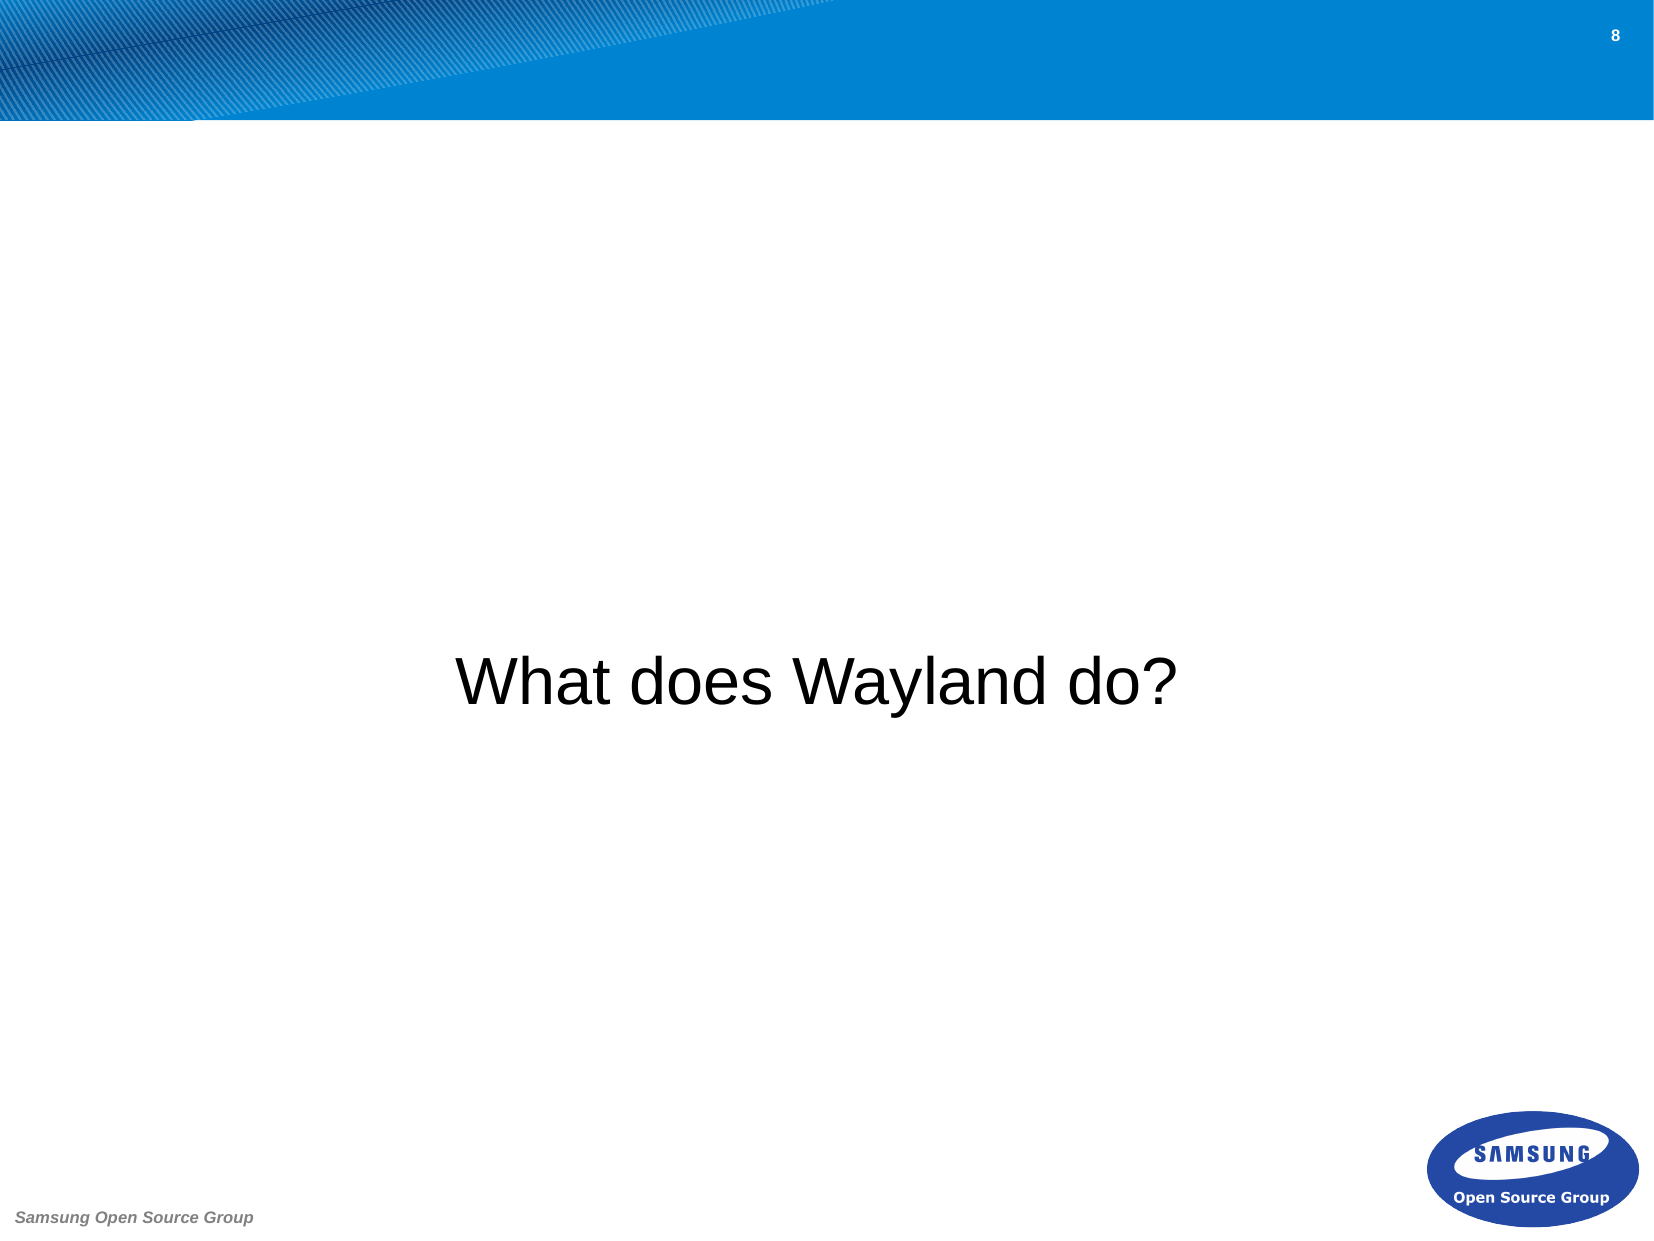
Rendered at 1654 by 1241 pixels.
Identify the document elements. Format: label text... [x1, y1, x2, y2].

picture [1425, 1109, 1641, 1230]
subtitle What does Wayland do? [90, 225, 1545, 1141]
